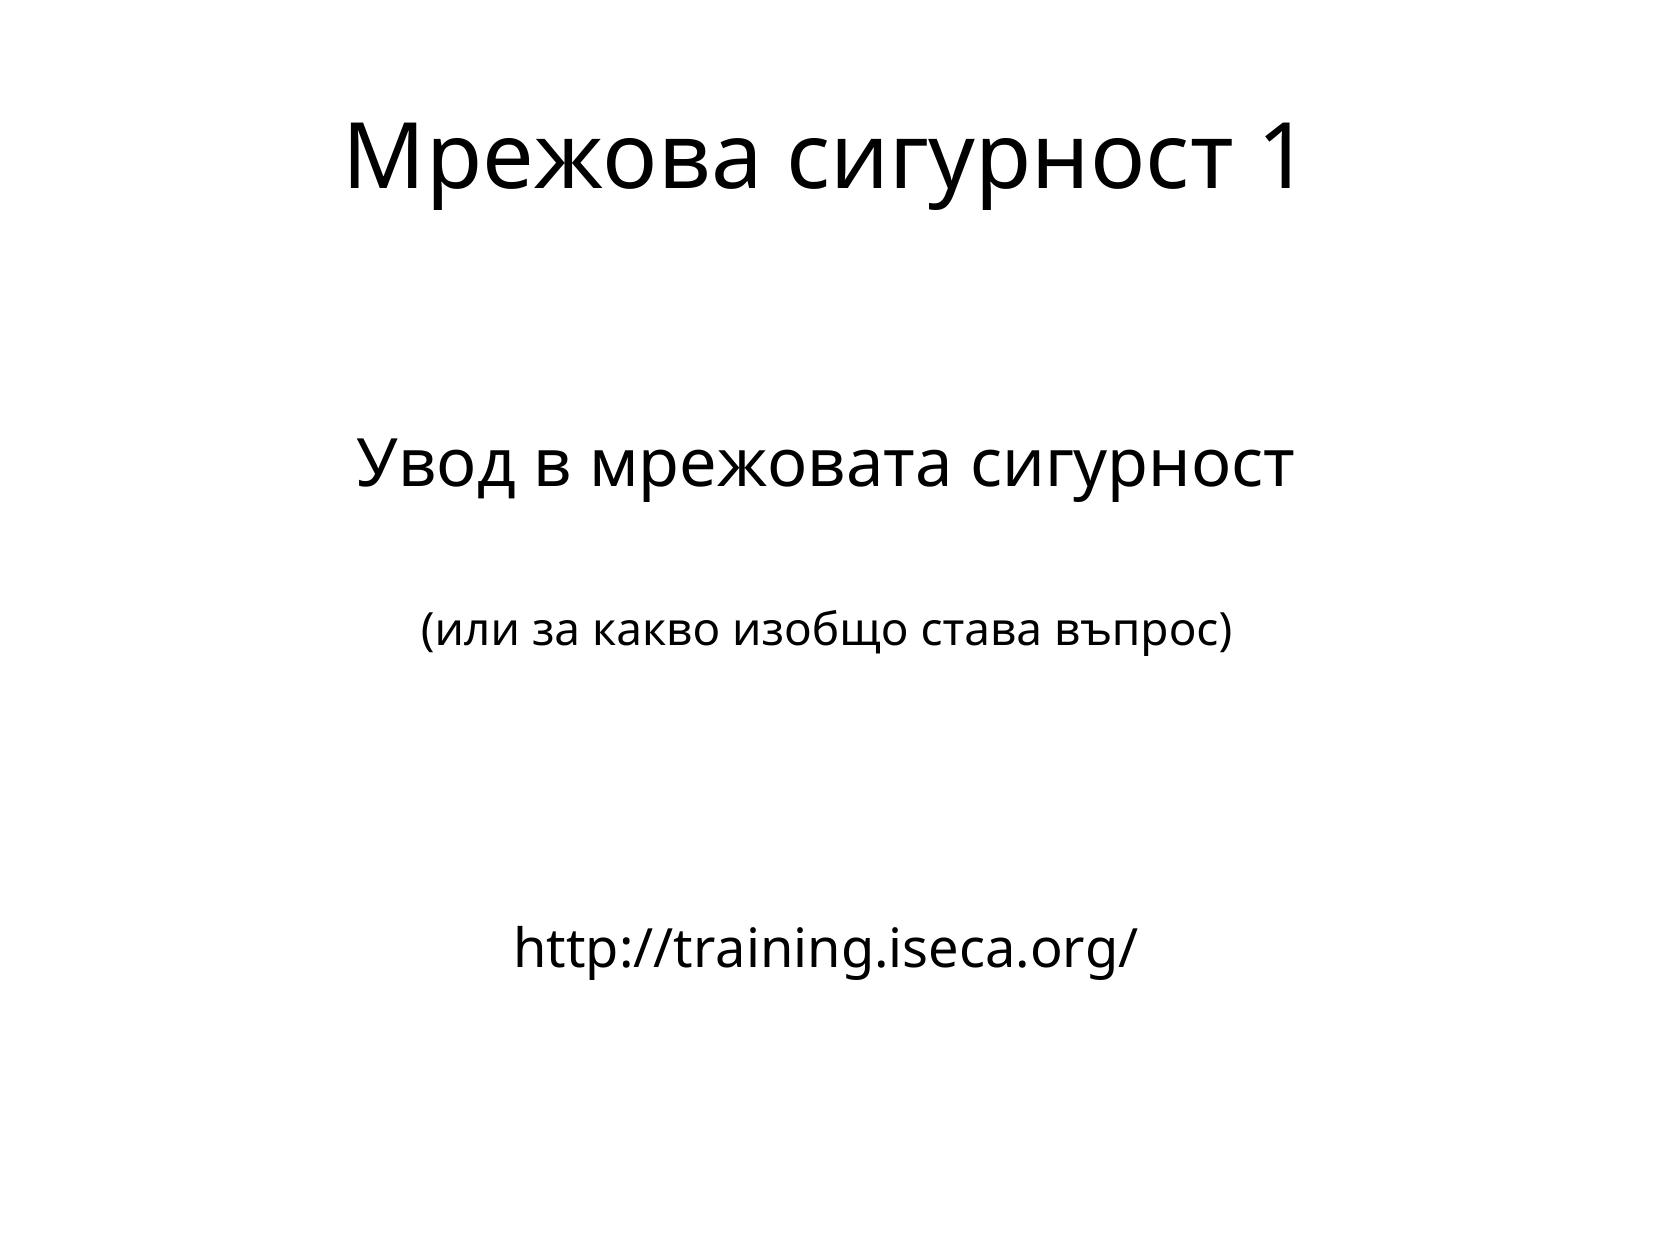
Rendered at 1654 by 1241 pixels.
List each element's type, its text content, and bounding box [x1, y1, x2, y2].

subtitle Увод в мрежовата сигурност (или за какво изобщо става въпрос) http://training.iseca.org/ [82, 297, 1571, 1102]
title Мрежова сигурност 1 [82, 56, 1571, 250]
